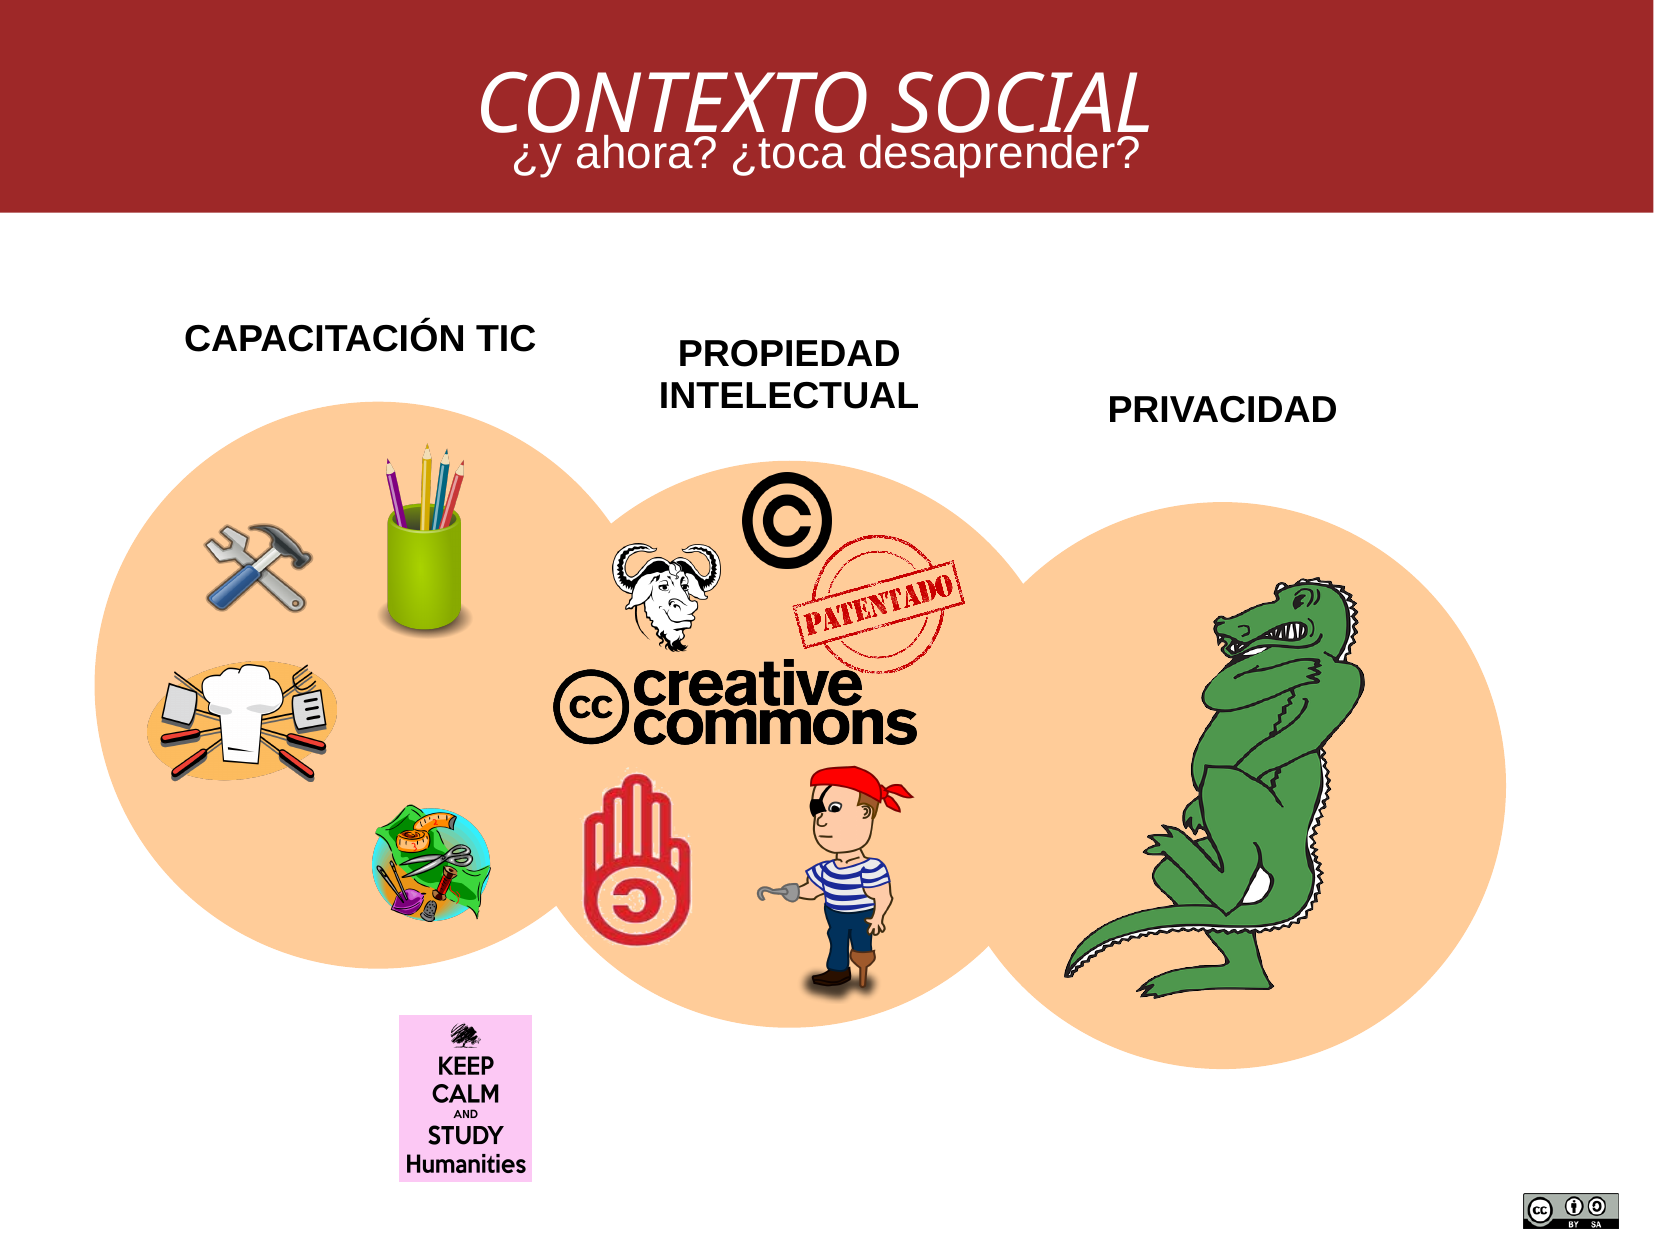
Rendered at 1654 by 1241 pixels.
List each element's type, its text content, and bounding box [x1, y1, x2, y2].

picture [553, 472, 967, 745]
text_box CONTEXTO SOCIAL [0, 0, 1654, 213]
text_box PROPIEDAD INTELECTUAL [623, 324, 955, 424]
picture [1064, 577, 1365, 999]
picture [1523, 1193, 1619, 1229]
text_box [601, 957, 901, 1028]
picture [372, 803, 491, 922]
picture [372, 443, 479, 650]
text_box [94, 401, 1507, 1070]
picture [612, 543, 721, 652]
picture [147, 661, 337, 782]
picture [399, 1015, 532, 1182]
text_box PRIVACIDAD [1057, 381, 1388, 439]
picture [535, 755, 979, 1005]
picture [202, 519, 314, 615]
title ¿y ahora? ¿toca desaprender? [82, 49, 1571, 257]
text_box CAPACITACIÓN TIC [159, 310, 562, 368]
